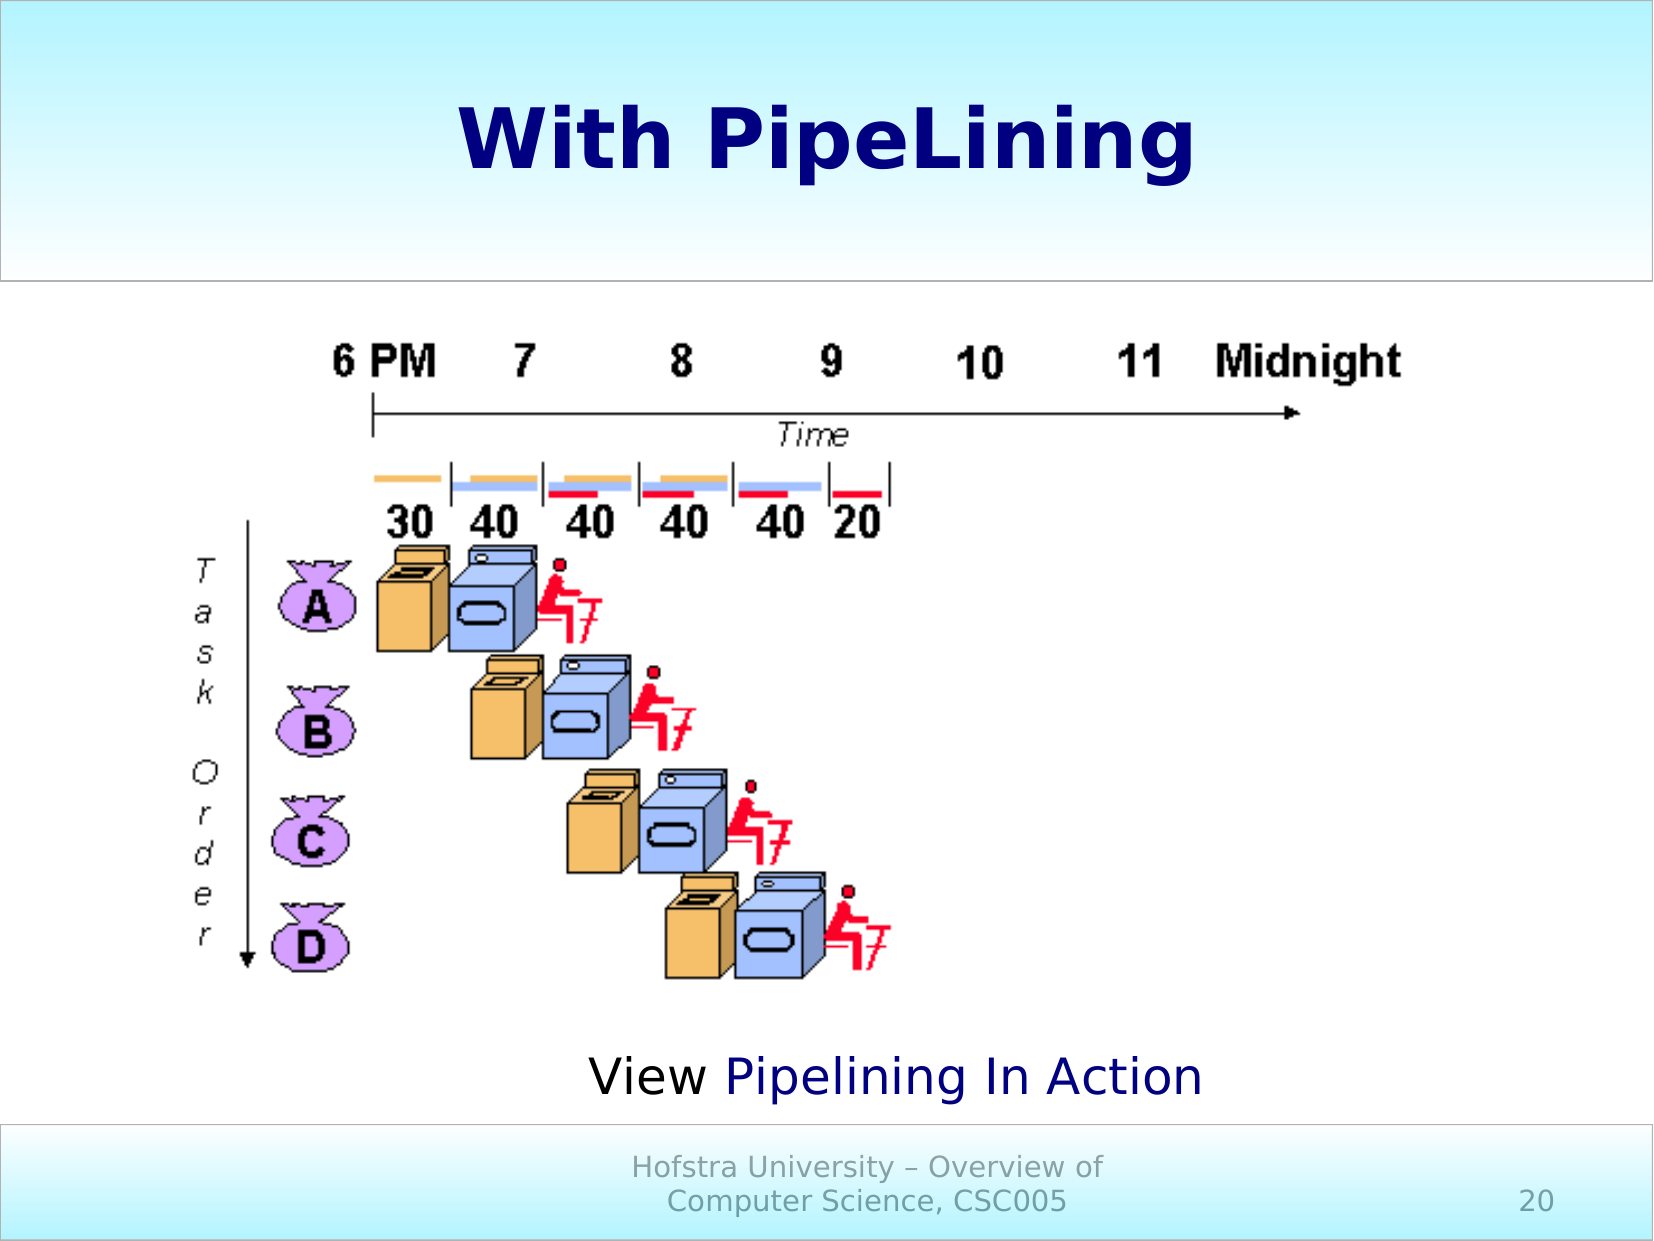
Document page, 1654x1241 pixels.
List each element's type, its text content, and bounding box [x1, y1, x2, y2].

title With PipeLining [78, 77, 1576, 203]
picture [131, 326, 1408, 1002]
text_box View Pipelining In Action [574, 1040, 1220, 1114]
